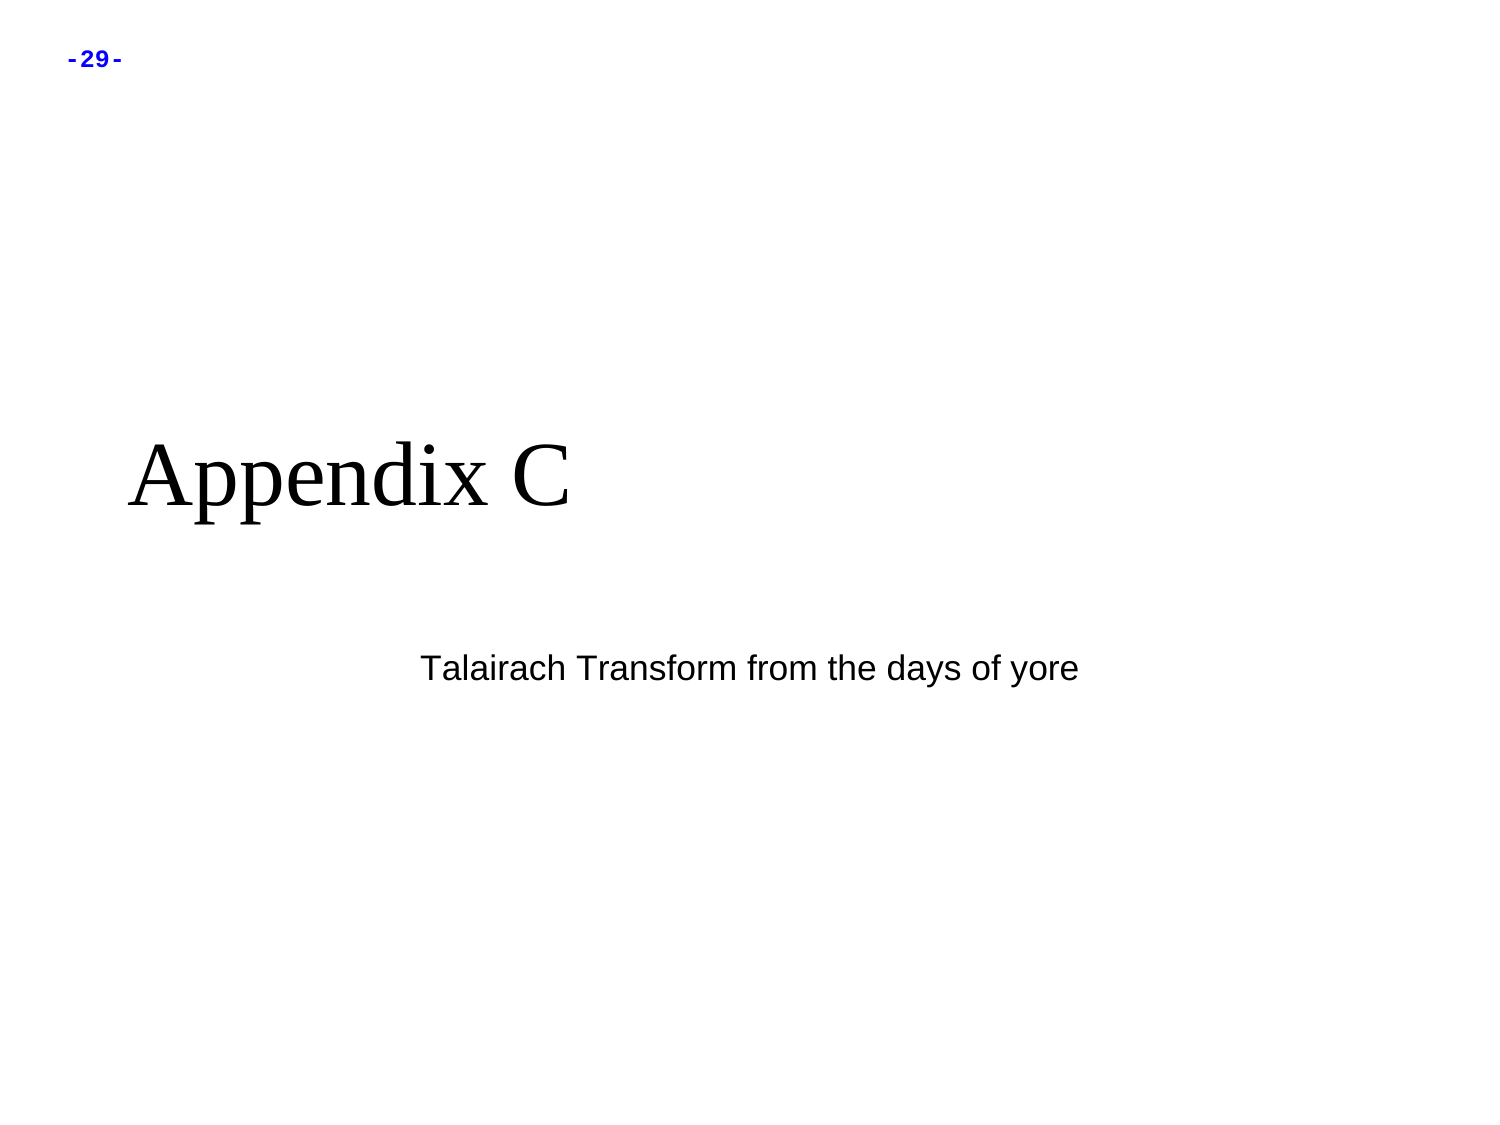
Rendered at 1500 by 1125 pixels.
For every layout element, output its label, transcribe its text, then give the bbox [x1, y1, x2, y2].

text_box Talairach Transform from the days of yore [225, 637, 1276, 926]
text_box Appendix C [112, 374, 1388, 563]
